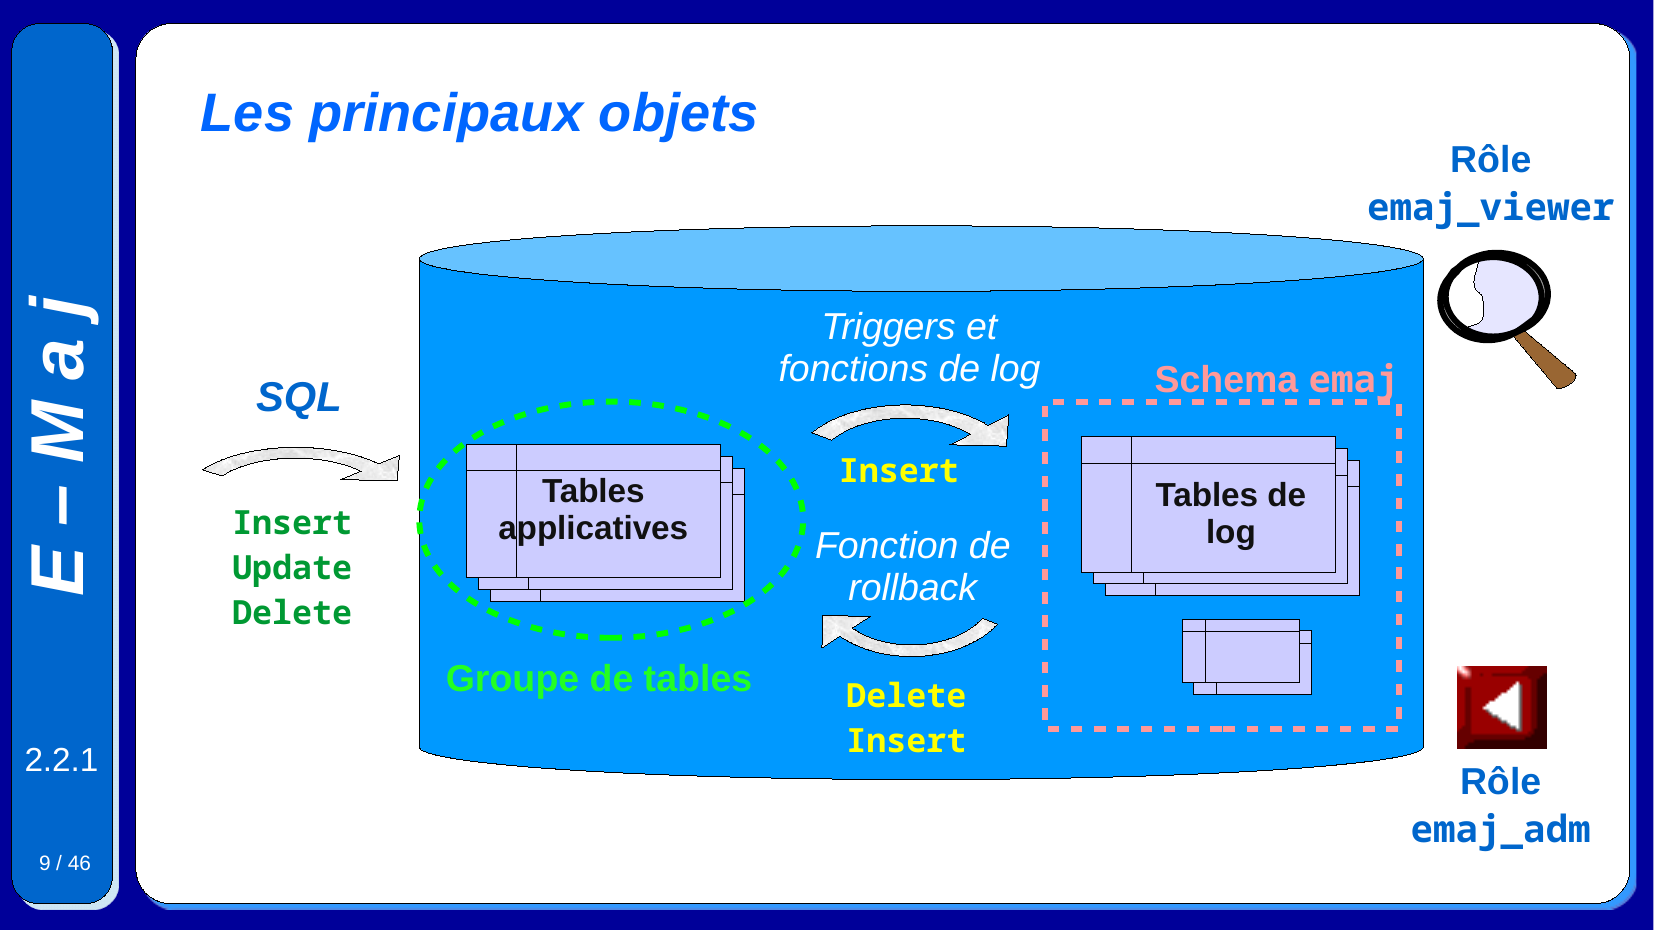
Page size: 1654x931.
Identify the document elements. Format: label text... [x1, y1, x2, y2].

text_box Rôle emaj_adm [1395, 752, 1609, 855]
text_box Tables de log [1138, 468, 1323, 561]
text_box SQL [194, 366, 404, 428]
text_box Fonction de rollback [755, 516, 1070, 616]
text_box Schema emaj [1139, 344, 1414, 406]
text_box Insert [817, 439, 981, 494]
text_box Delete Insert [802, 664, 1010, 759]
picture [1457, 666, 1547, 749]
text_box Rôle emaj_viewer [1352, 131, 1630, 233]
text_box [419, 260, 1424, 780]
text_box Groupe de tables [431, 649, 768, 707]
text_box Insert Update Delete [183, 491, 402, 626]
title Les principaux objets [200, 34, 1575, 191]
text_box Tables applicatives [448, 465, 739, 557]
text_box Triggers et fonctions de log [761, 298, 1058, 398]
text_box [1440, 252, 1577, 389]
text_box [202, 447, 400, 481]
